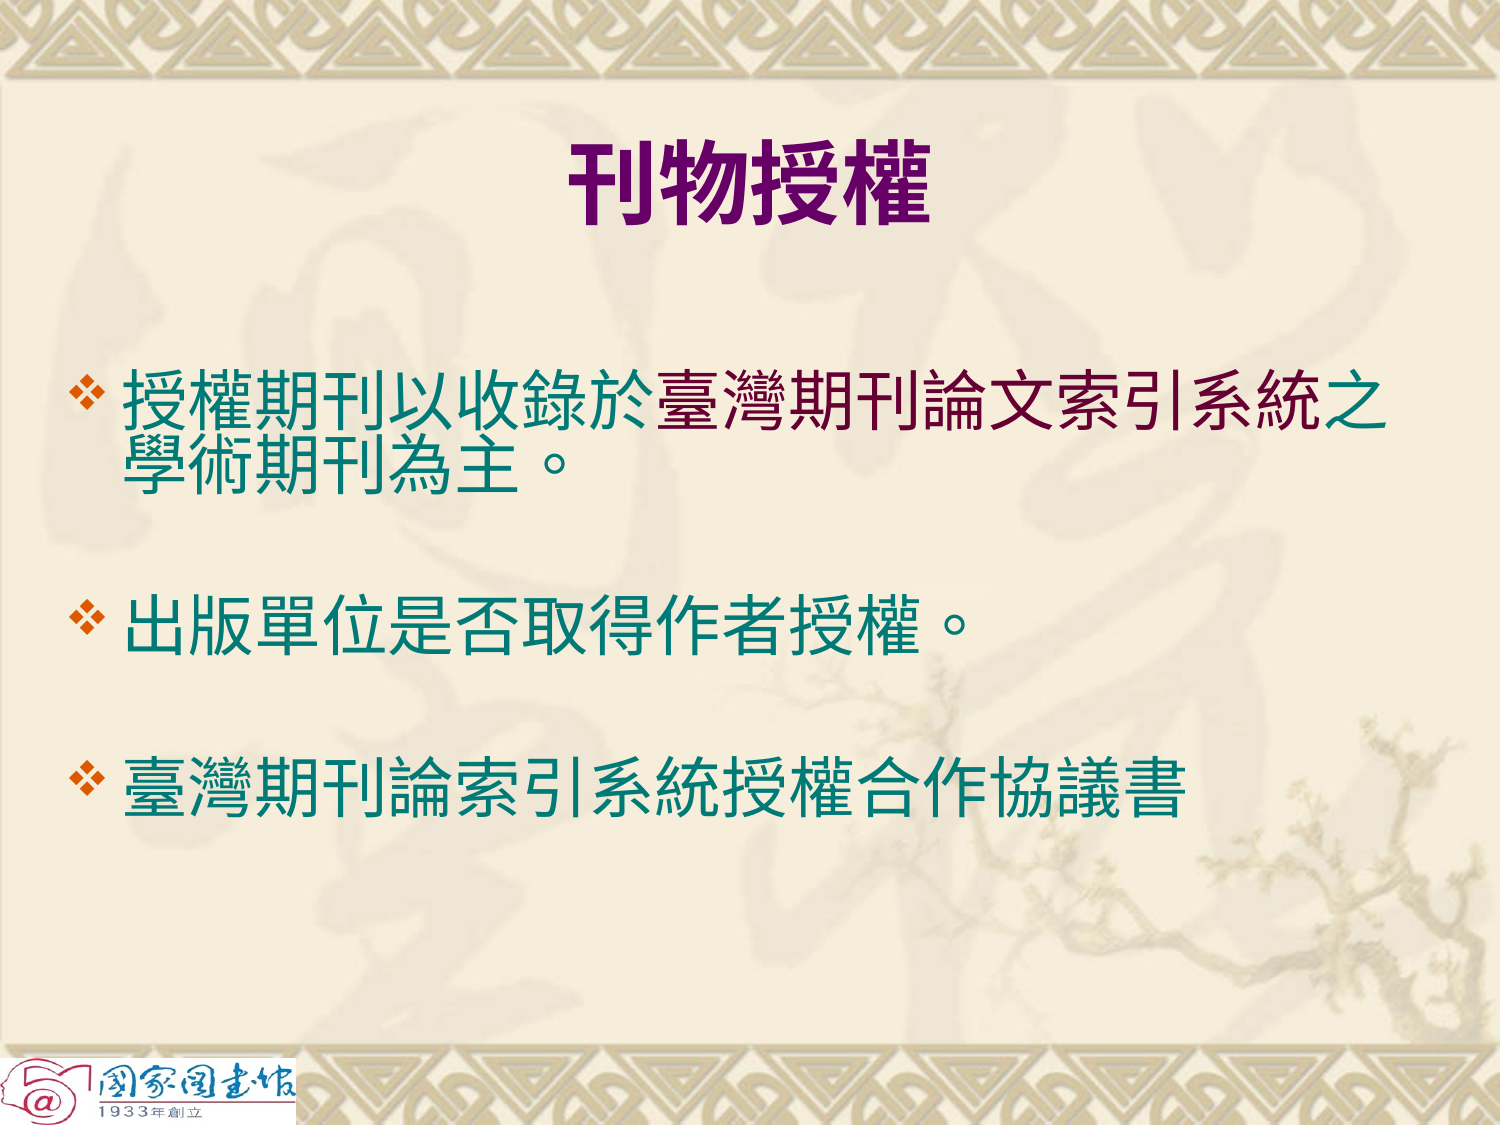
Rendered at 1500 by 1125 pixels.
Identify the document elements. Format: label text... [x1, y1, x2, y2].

picture [0, 0, 1500, 1125]
title 刊物授權 [49, 99, 1451, 263]
list 授權期刊以收錄於臺灣期刊論文索引系統之學術期刊為主。 出版單位是否取得作者授權。 臺灣期刊論索引系統授權合作協議書 [50, 299, 1452, 1025]
